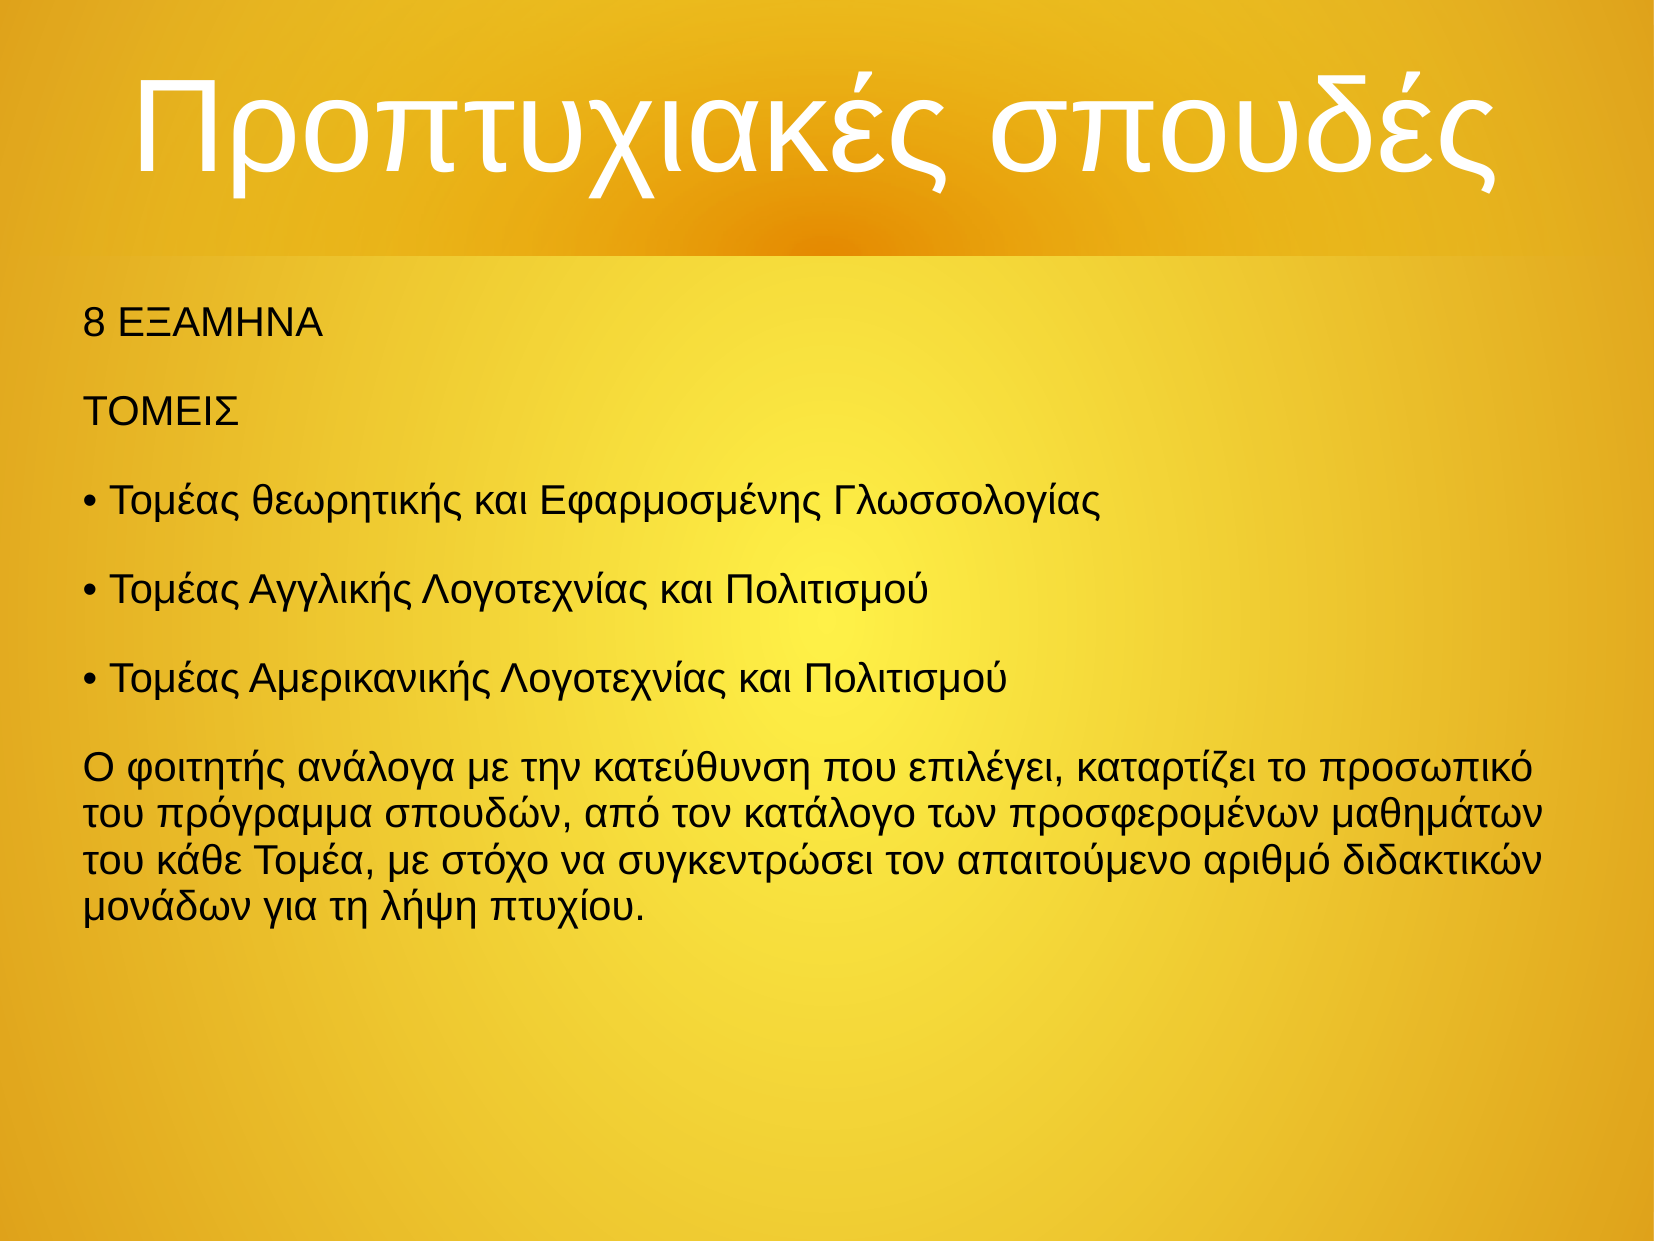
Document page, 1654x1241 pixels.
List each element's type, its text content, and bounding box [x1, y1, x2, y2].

title Προπτυχιακές σπουδές [70, 23, 1560, 229]
list 8 ΕΞΑΜΗΝΑ ΤΟΜΕΙΣ • Τομέας θεωρητικής και Εφαρμοσμένης Γλωσσολο­γίας • Τομέας Αγγλικής Λογοτεχνίας και Πολιτισμού • Τομέας Αμερικανικής Λογοτεχνίας και Πολιτισμού Ο φοιτητής ανάλογα με την κατεύθυνση που επιλέγει, καταρτίζει το προσωπικό του πρόγραμμα σπουδών, από τον κατάλογο των προσφερομένων μαθημάτων του κάθε Τομέα, με στόχο να συγκεντρώσει τον απαιτούμενο αριθμό διδακτικών μονάδων για τη λήψη πτυχίου. [82, 299, 1571, 1019]
